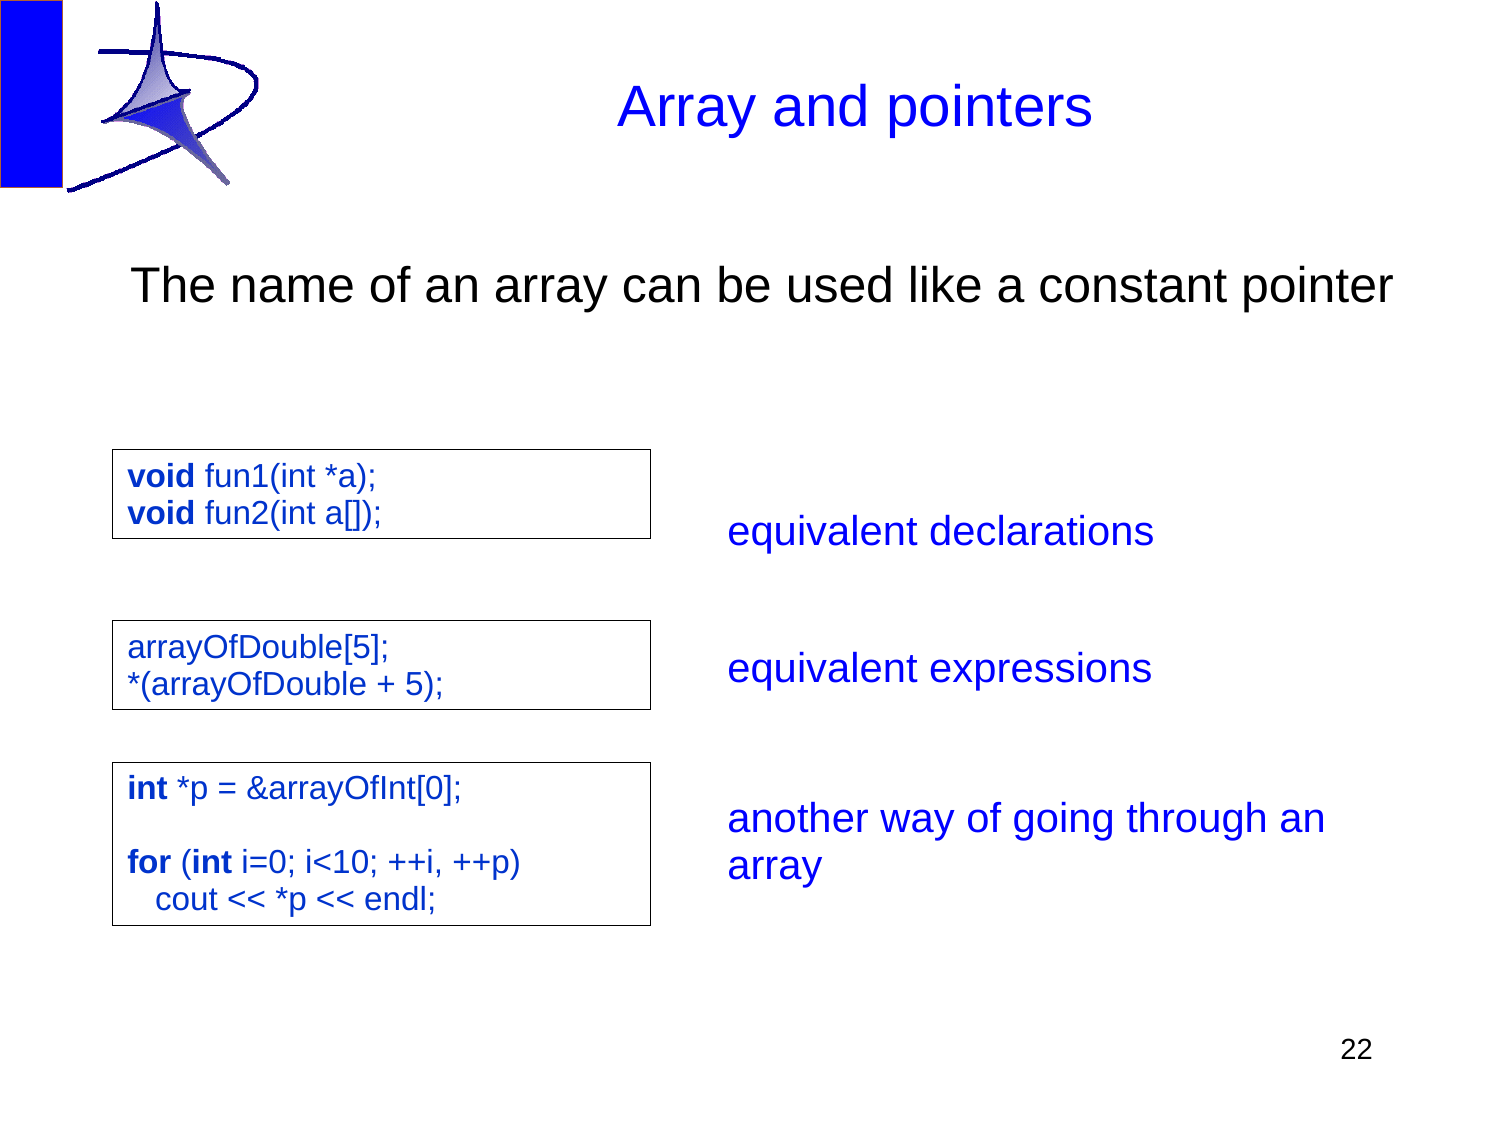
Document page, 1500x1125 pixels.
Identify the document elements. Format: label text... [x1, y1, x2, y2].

text_box arrayOfDouble[5]; *(arrayOfDouble + 5); [112, 620, 651, 710]
list The name of an array can be used like a constant pointer [112, 249, 1450, 459]
picture [62, 0, 263, 197]
text_box another way of going through an array [712, 787, 1425, 888]
text_box int *p = &arrayOfInt[0]; for (int i=0; i<10; ++i, ++p) cout << *p << endl; [112, 762, 651, 926]
text_box void fun1(int *a); void fun2(int a[]); [112, 449, 651, 539]
text_box equivalent declarations [712, 499, 1425, 600]
title Array and pointers [262, 24, 1450, 188]
text_box equivalent expressions [712, 637, 1425, 738]
